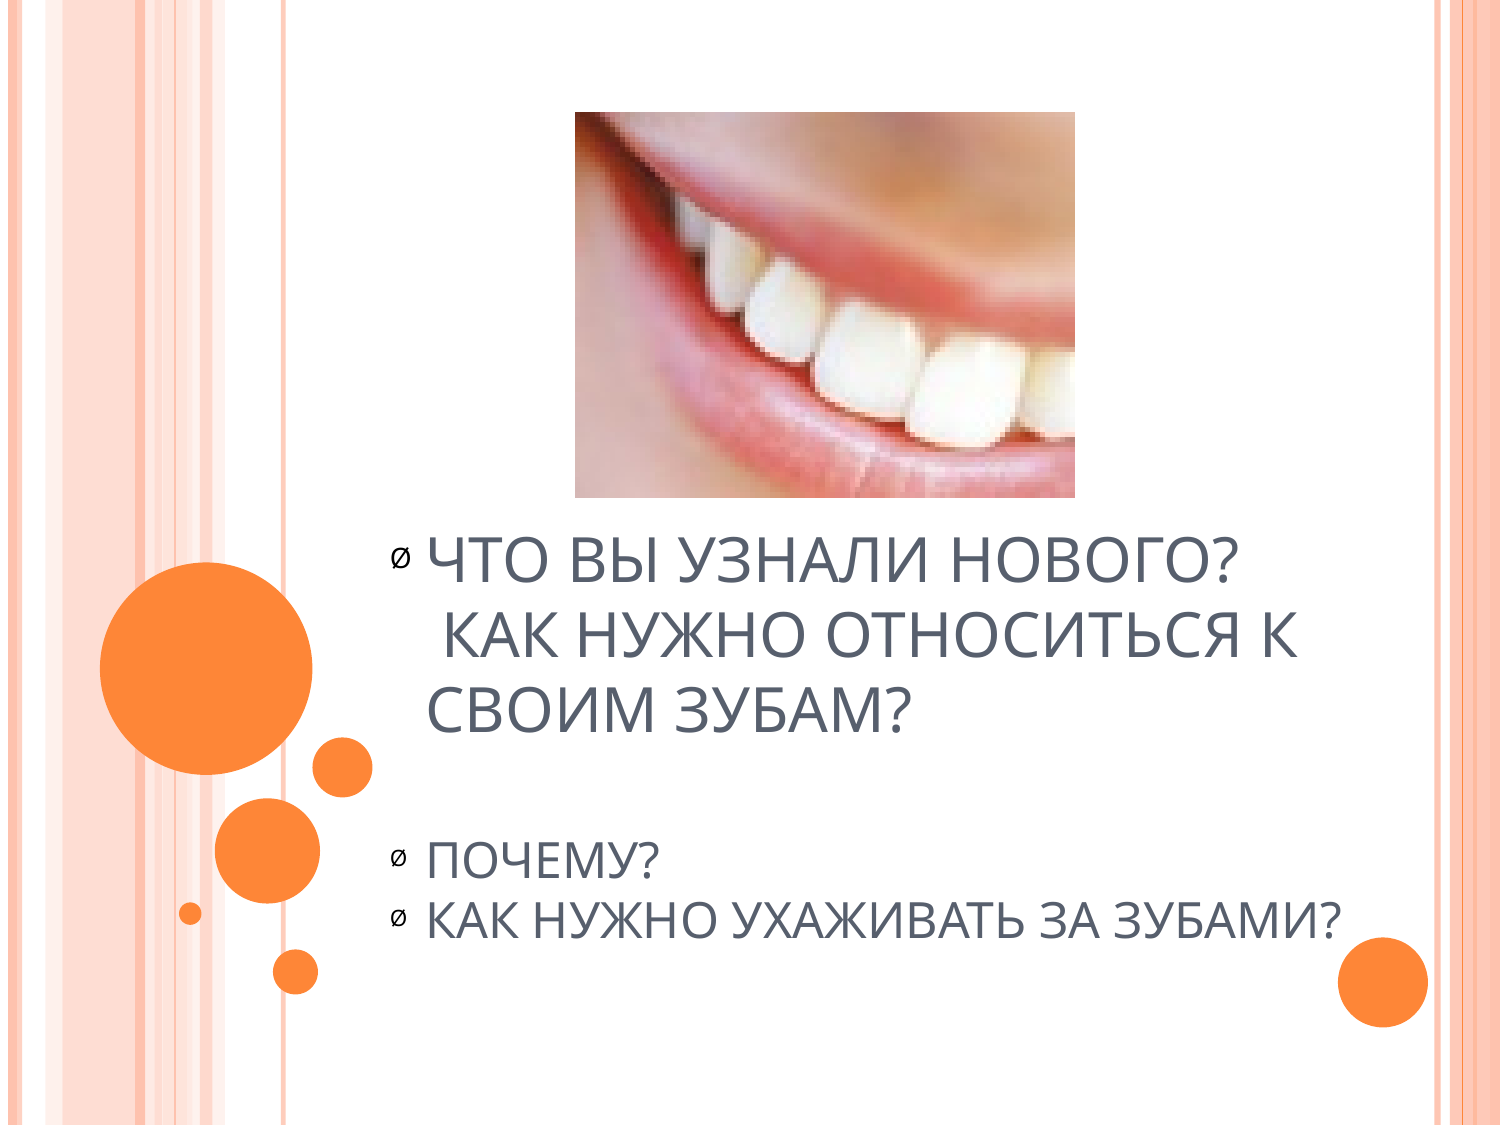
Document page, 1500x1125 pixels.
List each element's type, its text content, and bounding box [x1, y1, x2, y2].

subtitle ПОЧЕМУ? КАК НУЖНО УХАЖИВАТЬ ЗА ЗУБАМИ? [375, 820, 1388, 1046]
picture [575, 112, 1075, 498]
title ЧТО ВЫ УЗНАЛИ НОВОГО? КАК НУЖНО ОТНОСИТЬСЯ К СВОИМ ЗУБАМ? [375, 512, 1388, 820]
